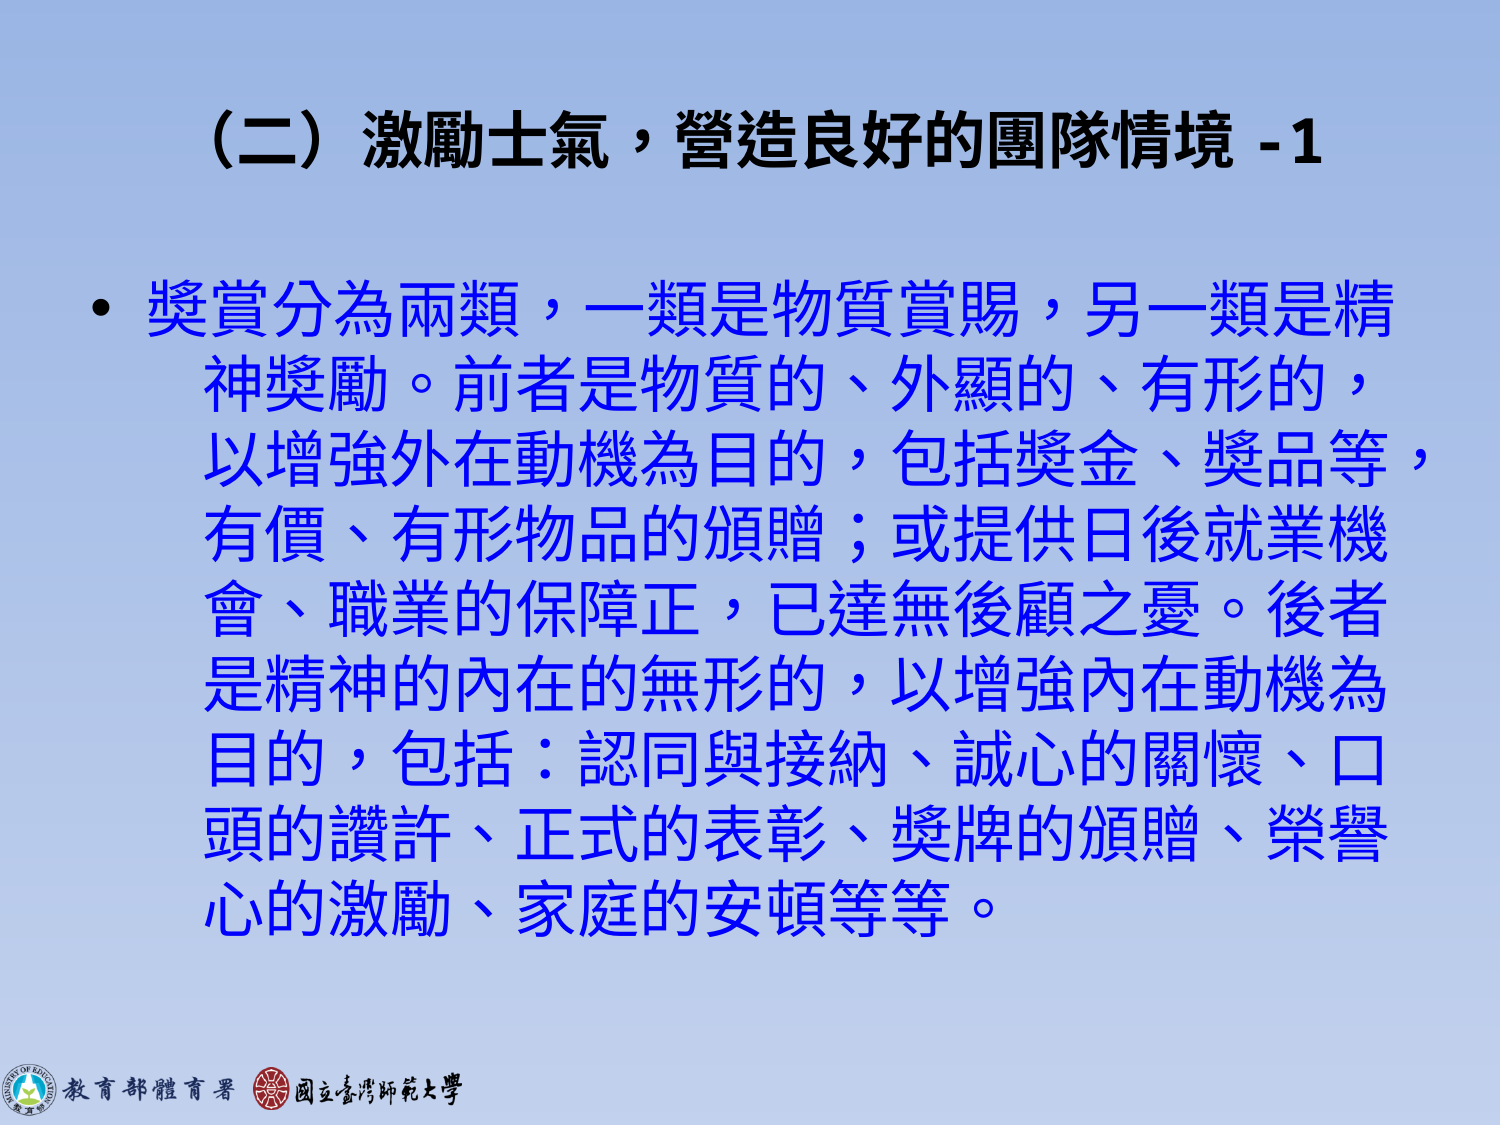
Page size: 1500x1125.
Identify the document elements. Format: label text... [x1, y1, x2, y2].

title （二）激勵士氣，營造良好的團隊情境-1 [75, 45, 1426, 233]
list 奬賞分為兩類，一類是物質賞賜，另一類是精神奬勵。前者是物質的、外顯的、有形的，以增強外在動機為目的，包括奬金、奬品等，有價、有形物品的頒贈；或提供日後就業機會、職業的保障正，已達無後顧之憂。後者是精神的內在的無形的，以增強內在動機為目的，包括：認同與接納、誠心的關懷、口頭的讚許、正式的表彰、奬牌的頒贈、榮譽心的激勵、家庭的安頓等等。 [75, 262, 1426, 1005]
